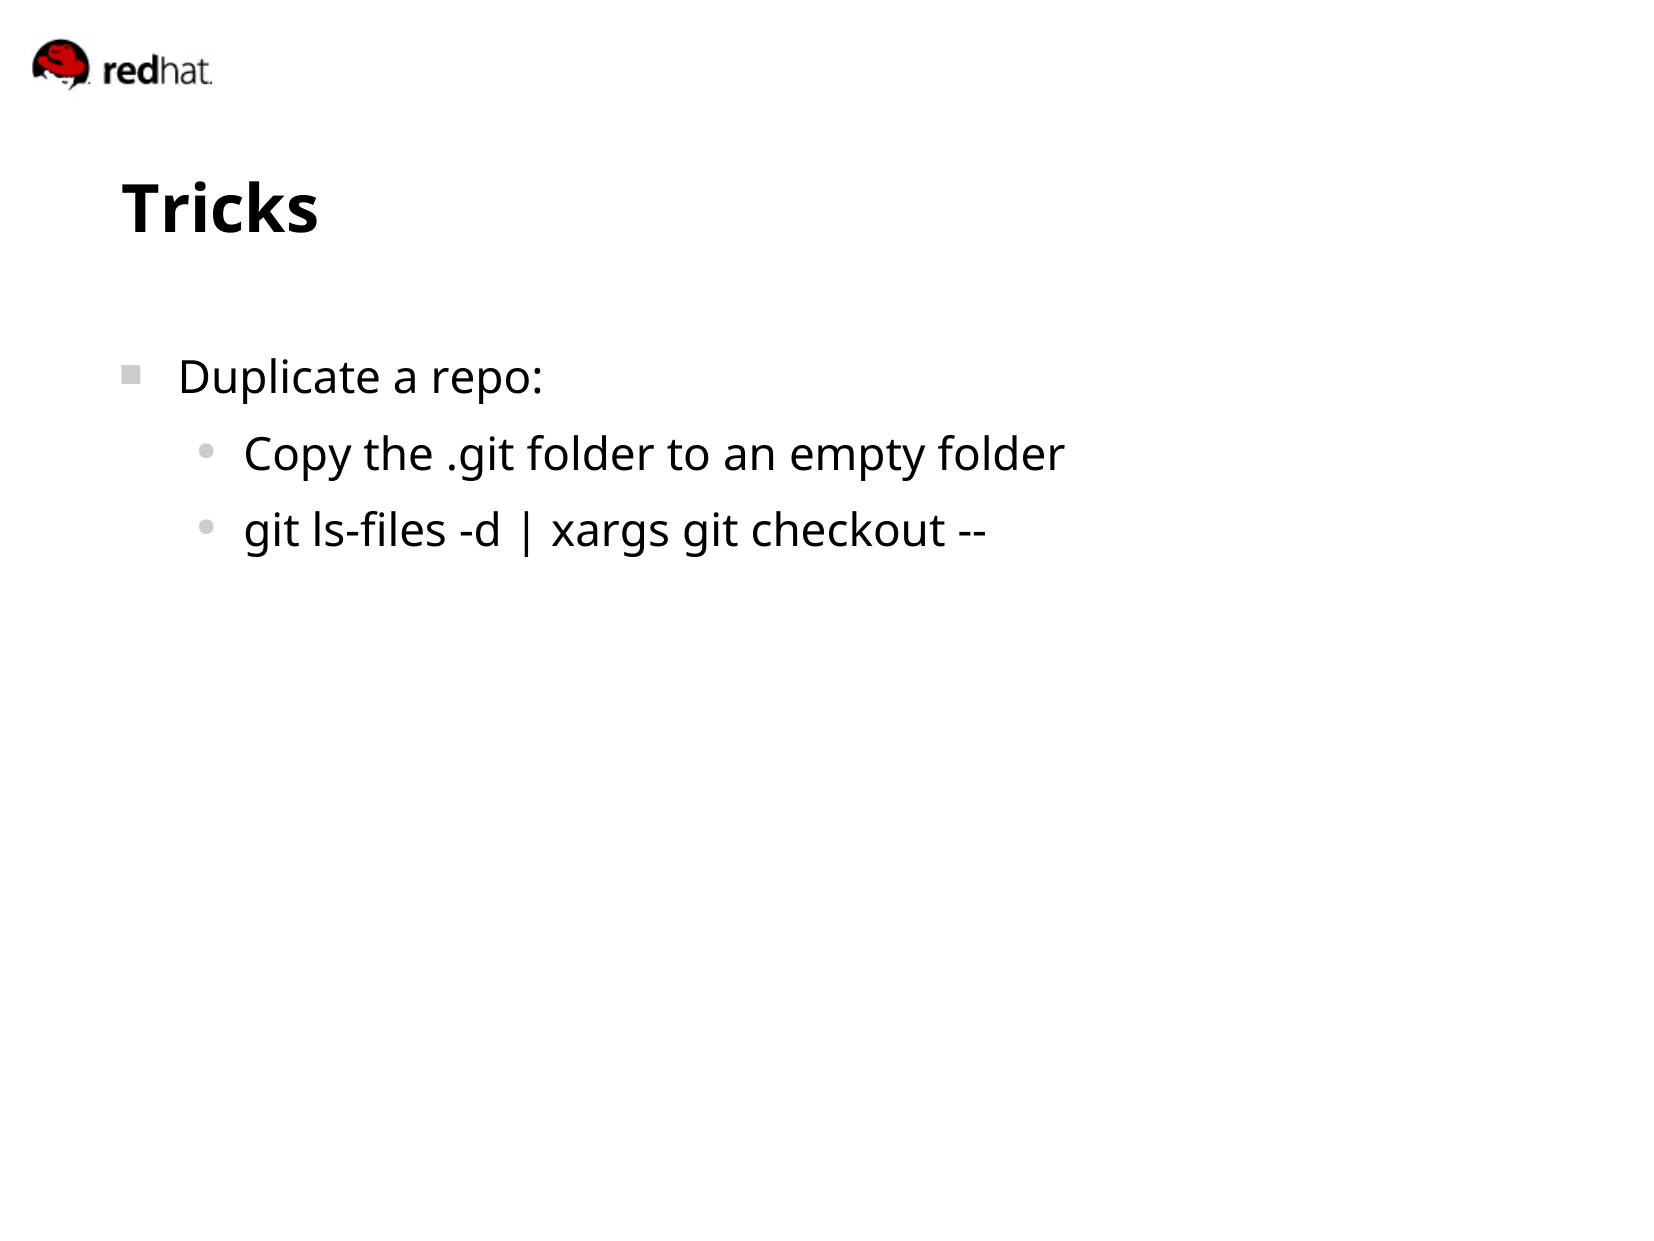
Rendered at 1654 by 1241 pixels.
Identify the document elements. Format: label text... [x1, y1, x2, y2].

title Tricks [121, 102, 1534, 310]
picture [31, 37, 212, 98]
list Duplicate a repo: Copy the .git folder to an empty folder git ls-files -d | xargs git checkout -- [121, 344, 1534, 1127]
